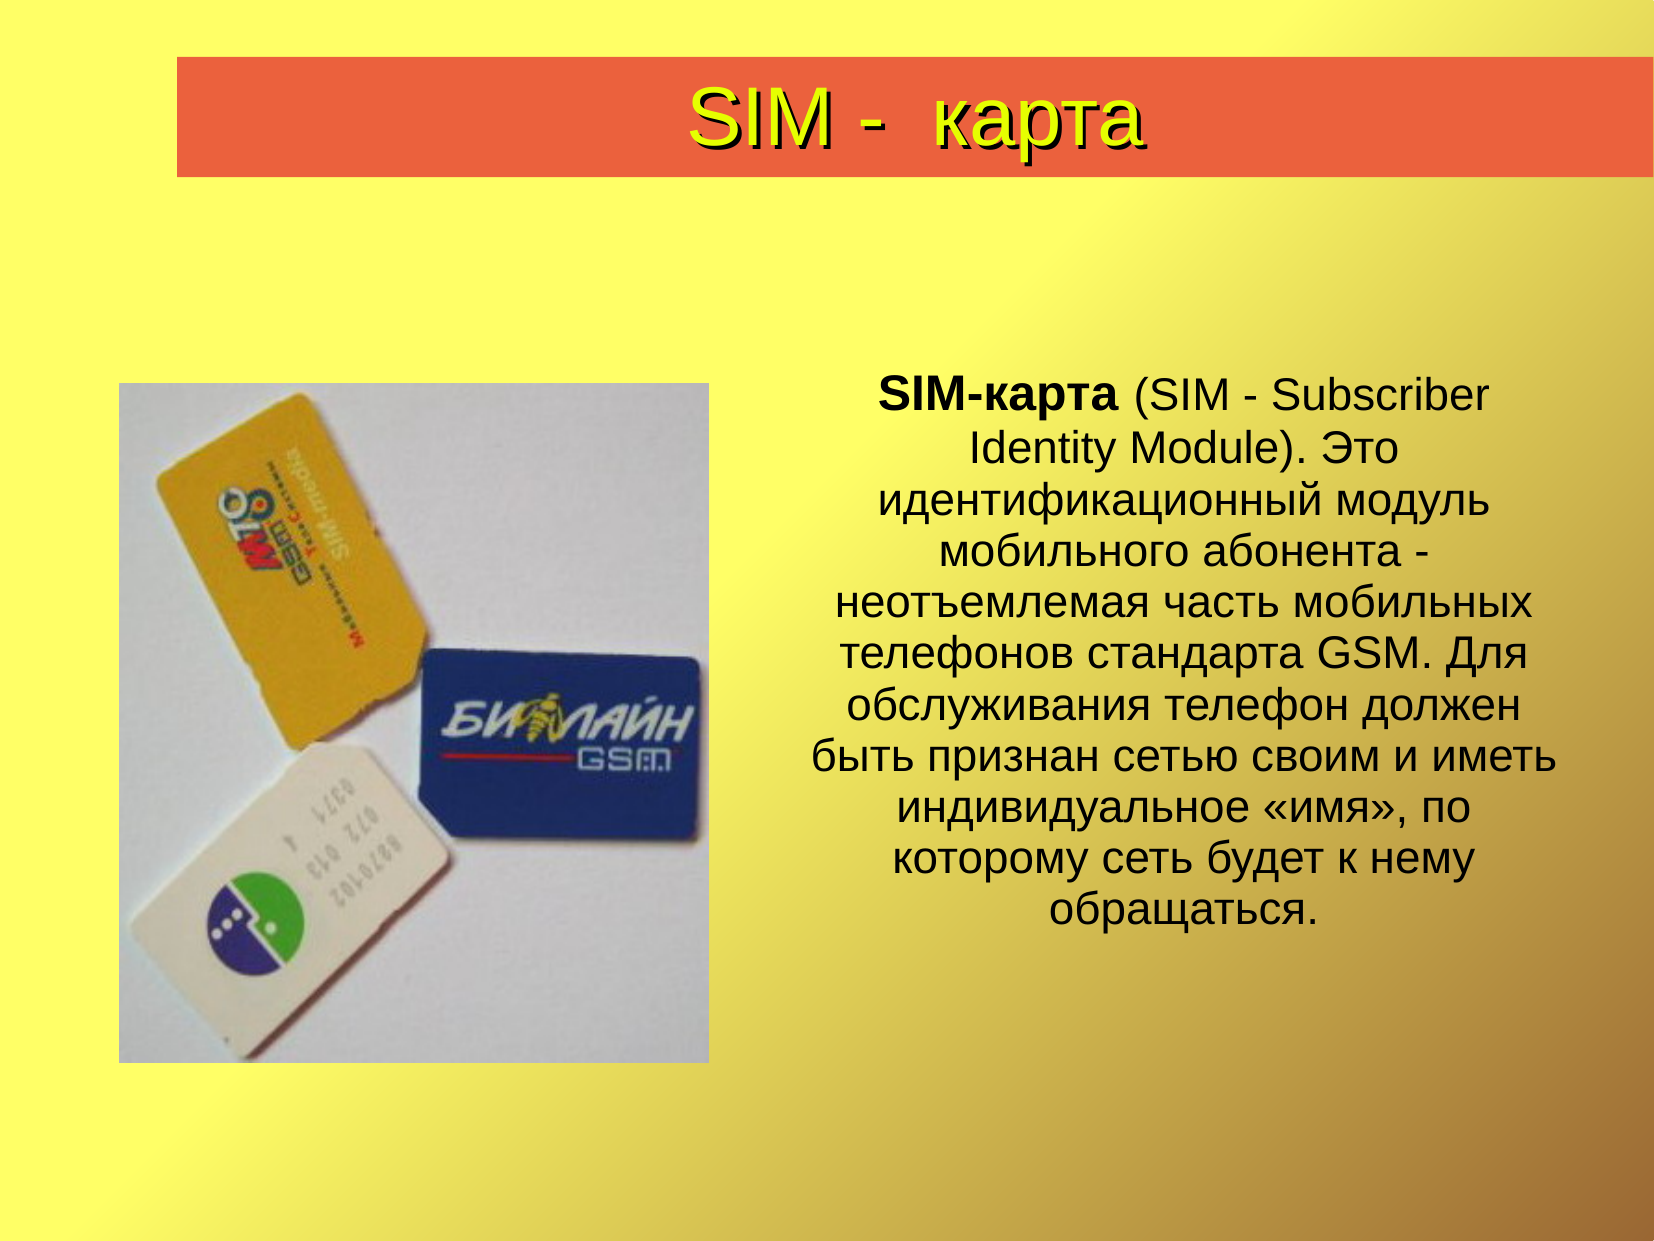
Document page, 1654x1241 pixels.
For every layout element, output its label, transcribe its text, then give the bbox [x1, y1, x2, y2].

text_box SIM-карта (SIM - Subscriber Identity Module). Это идентификационный модуль мобильного абонента - неотъемлемая часть мобильных телефонов стандарта GSM. Для обслуживания телефон должен быть признан сетью своим и иметь индивидуальное «имя», по которому сеть будет к нему обращаться. [795, 354, 1595, 1063]
picture [119, 383, 709, 1063]
title SIM - карта [177, 56, 1654, 178]
